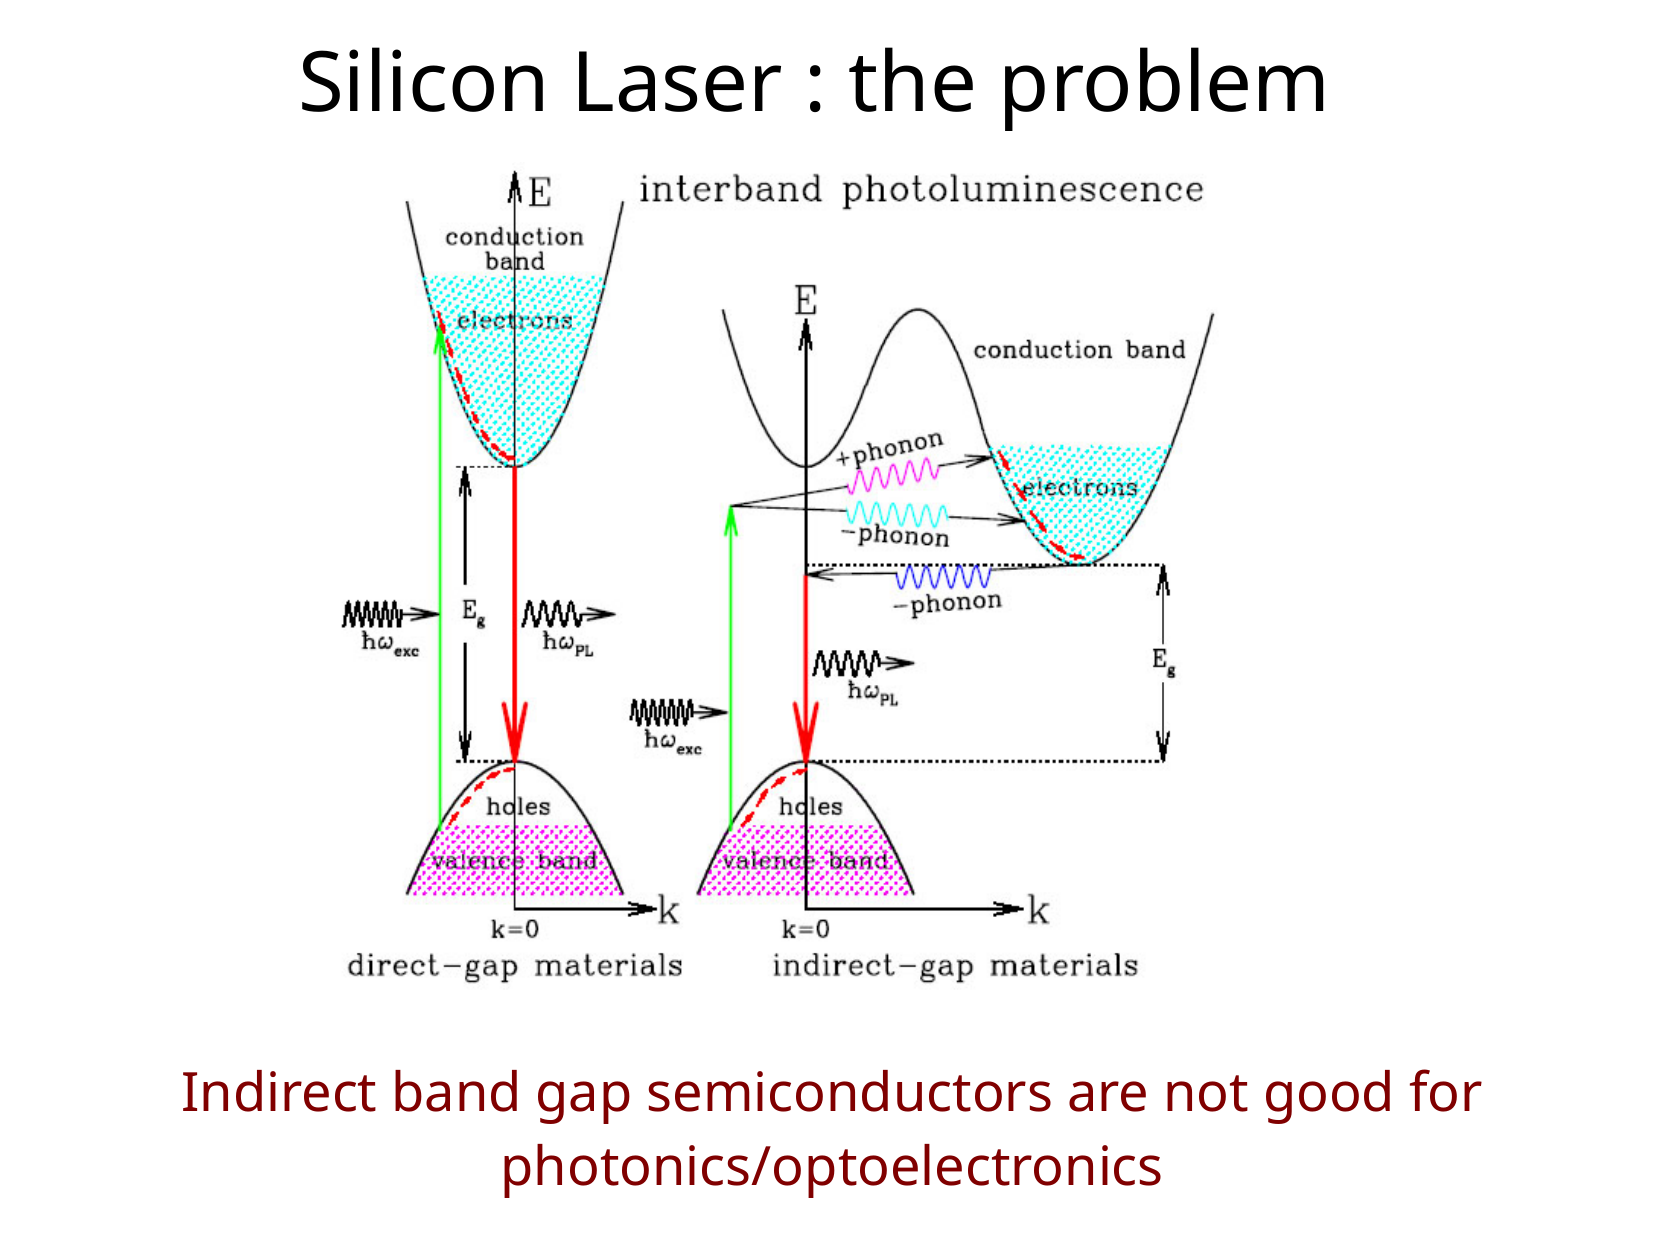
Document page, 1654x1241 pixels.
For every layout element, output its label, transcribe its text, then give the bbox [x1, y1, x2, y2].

title Silicon Laser : the problem [70, 17, 1560, 142]
text_box Indirect band gap semiconductors are not good for photonics/optoelectronics [82, 1019, 1583, 1235]
picture [330, 162, 1231, 993]
